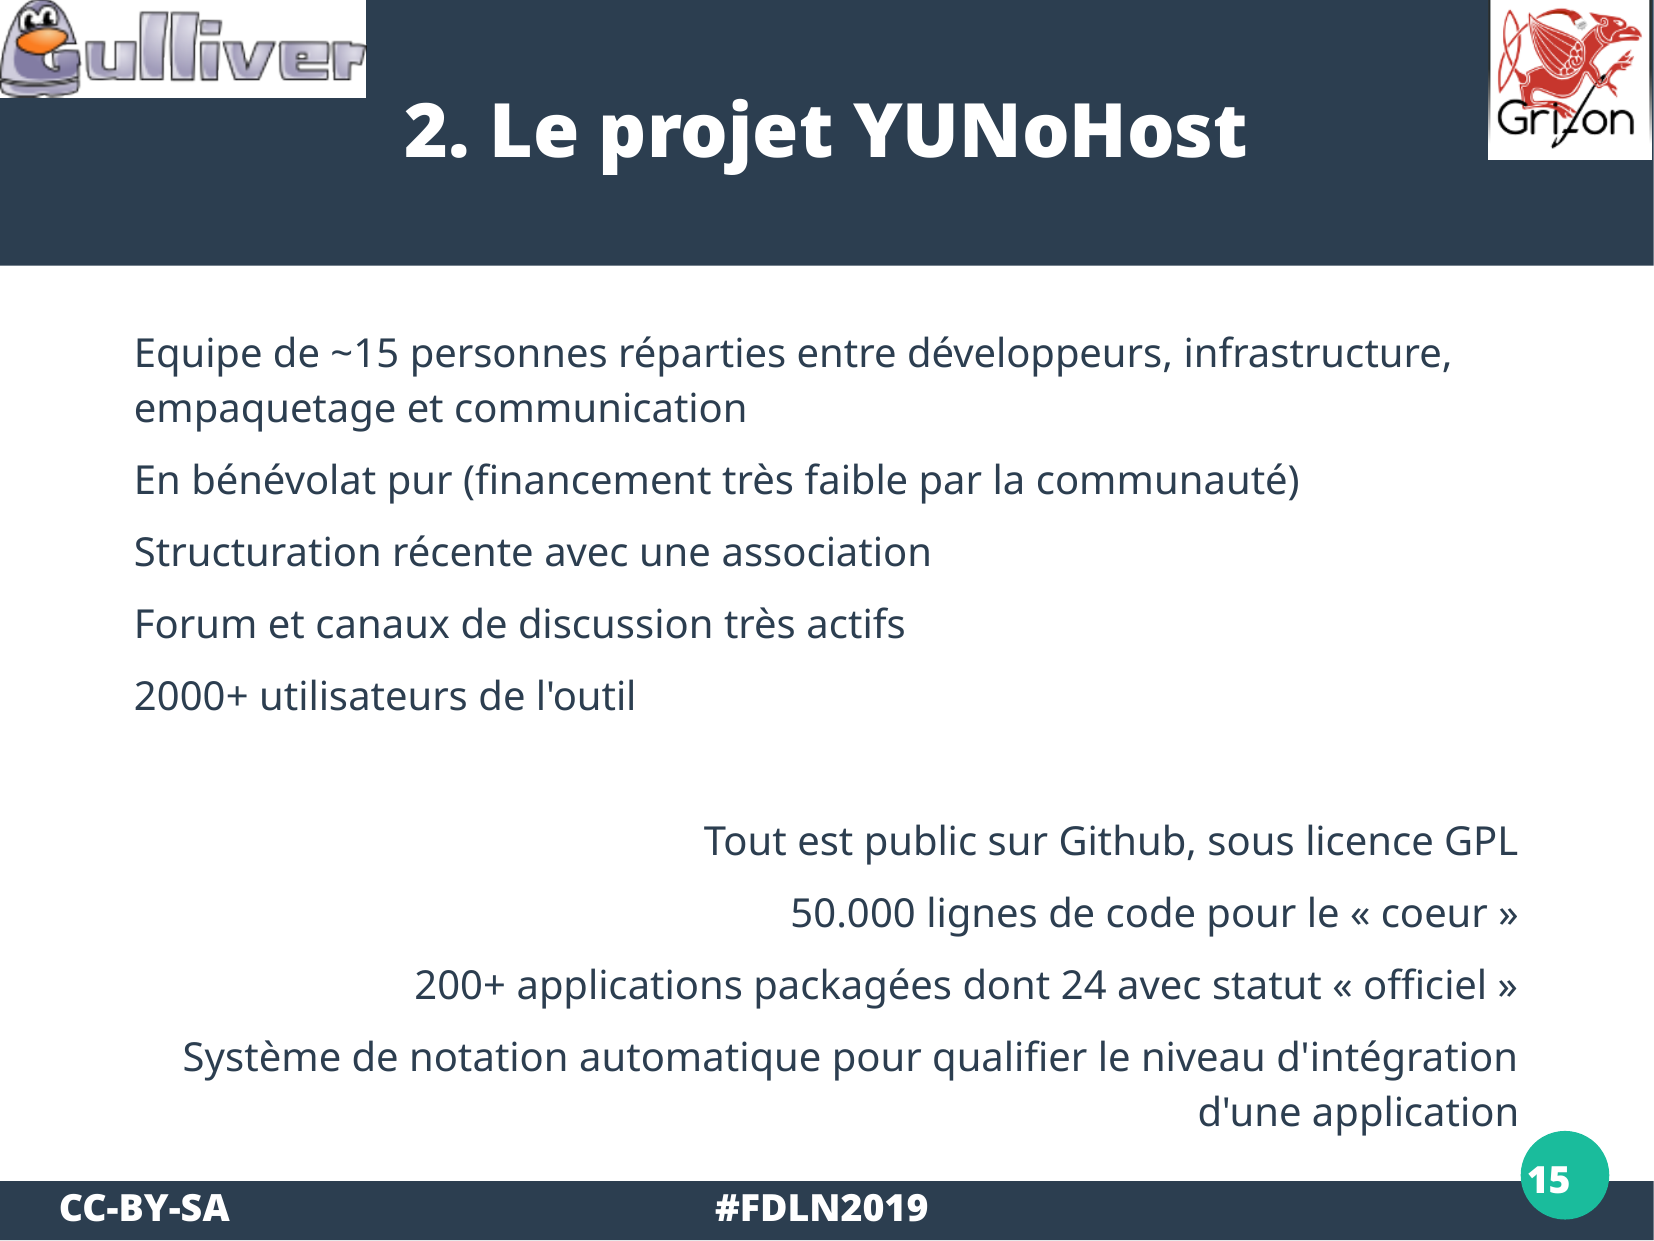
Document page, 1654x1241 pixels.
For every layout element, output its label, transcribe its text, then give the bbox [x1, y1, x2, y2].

picture [1488, 0, 1652, 160]
list Equipe de ~15 personnes réparties entre développeurs, infrastructure, empaquetage et communication En bénévolat pur (financement très faible par la communauté) Structuration récente avec une association Forum et canaux de discussion très actifs 2000+ utilisateurs de l'outil Tout est public sur Github, sous licence GPL 50.000 lignes de code pour le « coeur » 200+ applications packagées dont 24 avec statut « officiel » Système de notation automatique pour qualifier le niveau d'intégration d'une application [133, 324, 1520, 1152]
picture [0, 0, 367, 98]
title 2. Le projet YUNoHost [59, 49, 1595, 207]
